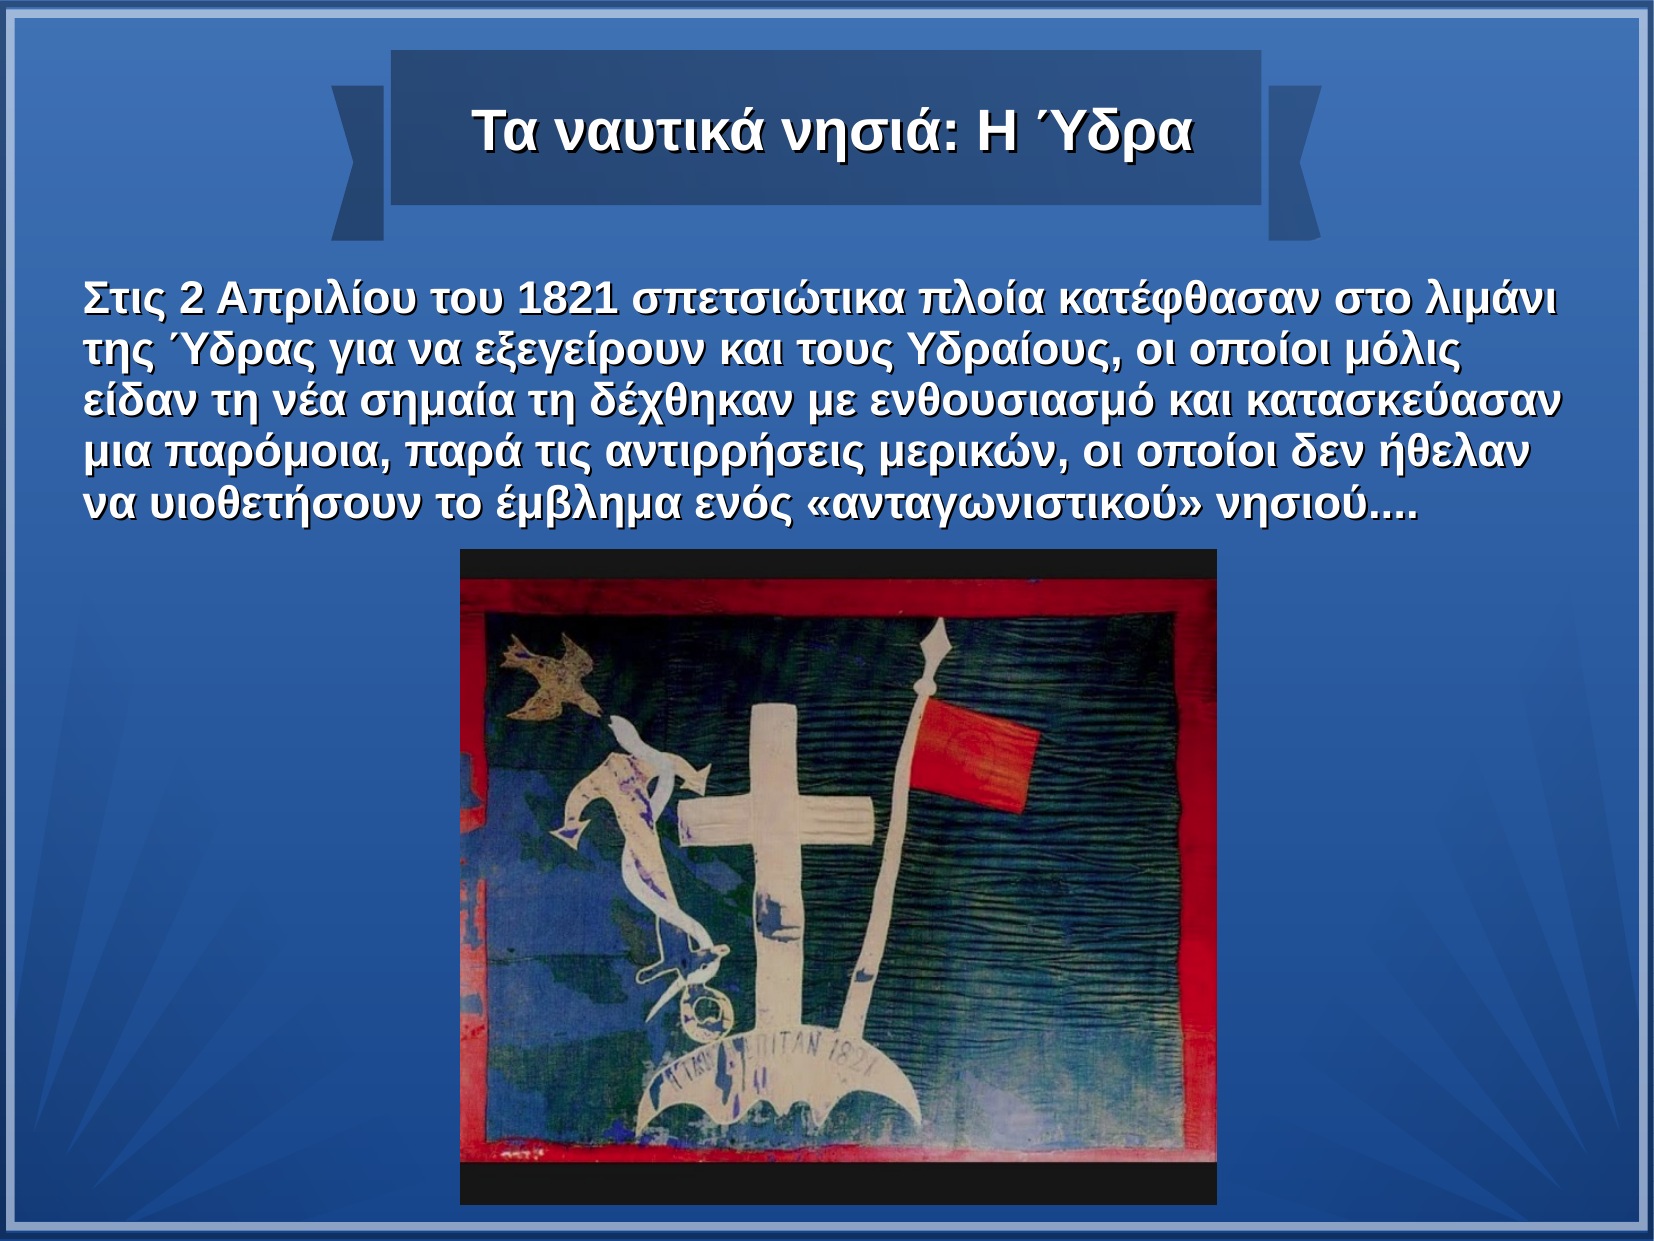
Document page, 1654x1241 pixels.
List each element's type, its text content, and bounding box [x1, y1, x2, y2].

title Τα ναυτικά νησιά: Η Ύδρα [389, 97, 1276, 163]
list Στις 2 Απριλίου του 1821 σπετσιώτικα πλοία κατέφθασαν στο λιμάνι της Ύδρας για να εξεγείρουν και τους Υδραίους, οι οποίοι μόλις είδαν τη νέα σημαία τη δέχθηκαν με ενθουσιασμό και κατασκεύασαν μια παρόμοια, παρά τις αντιρρήσεις μερικών, οι οποίοι δεν ήθελαν να υιοθετήσουν το έμβλημα ενός «ανταγωνιστικού» νησιού.... [82, 271, 1571, 650]
picture [460, 549, 1217, 1205]
